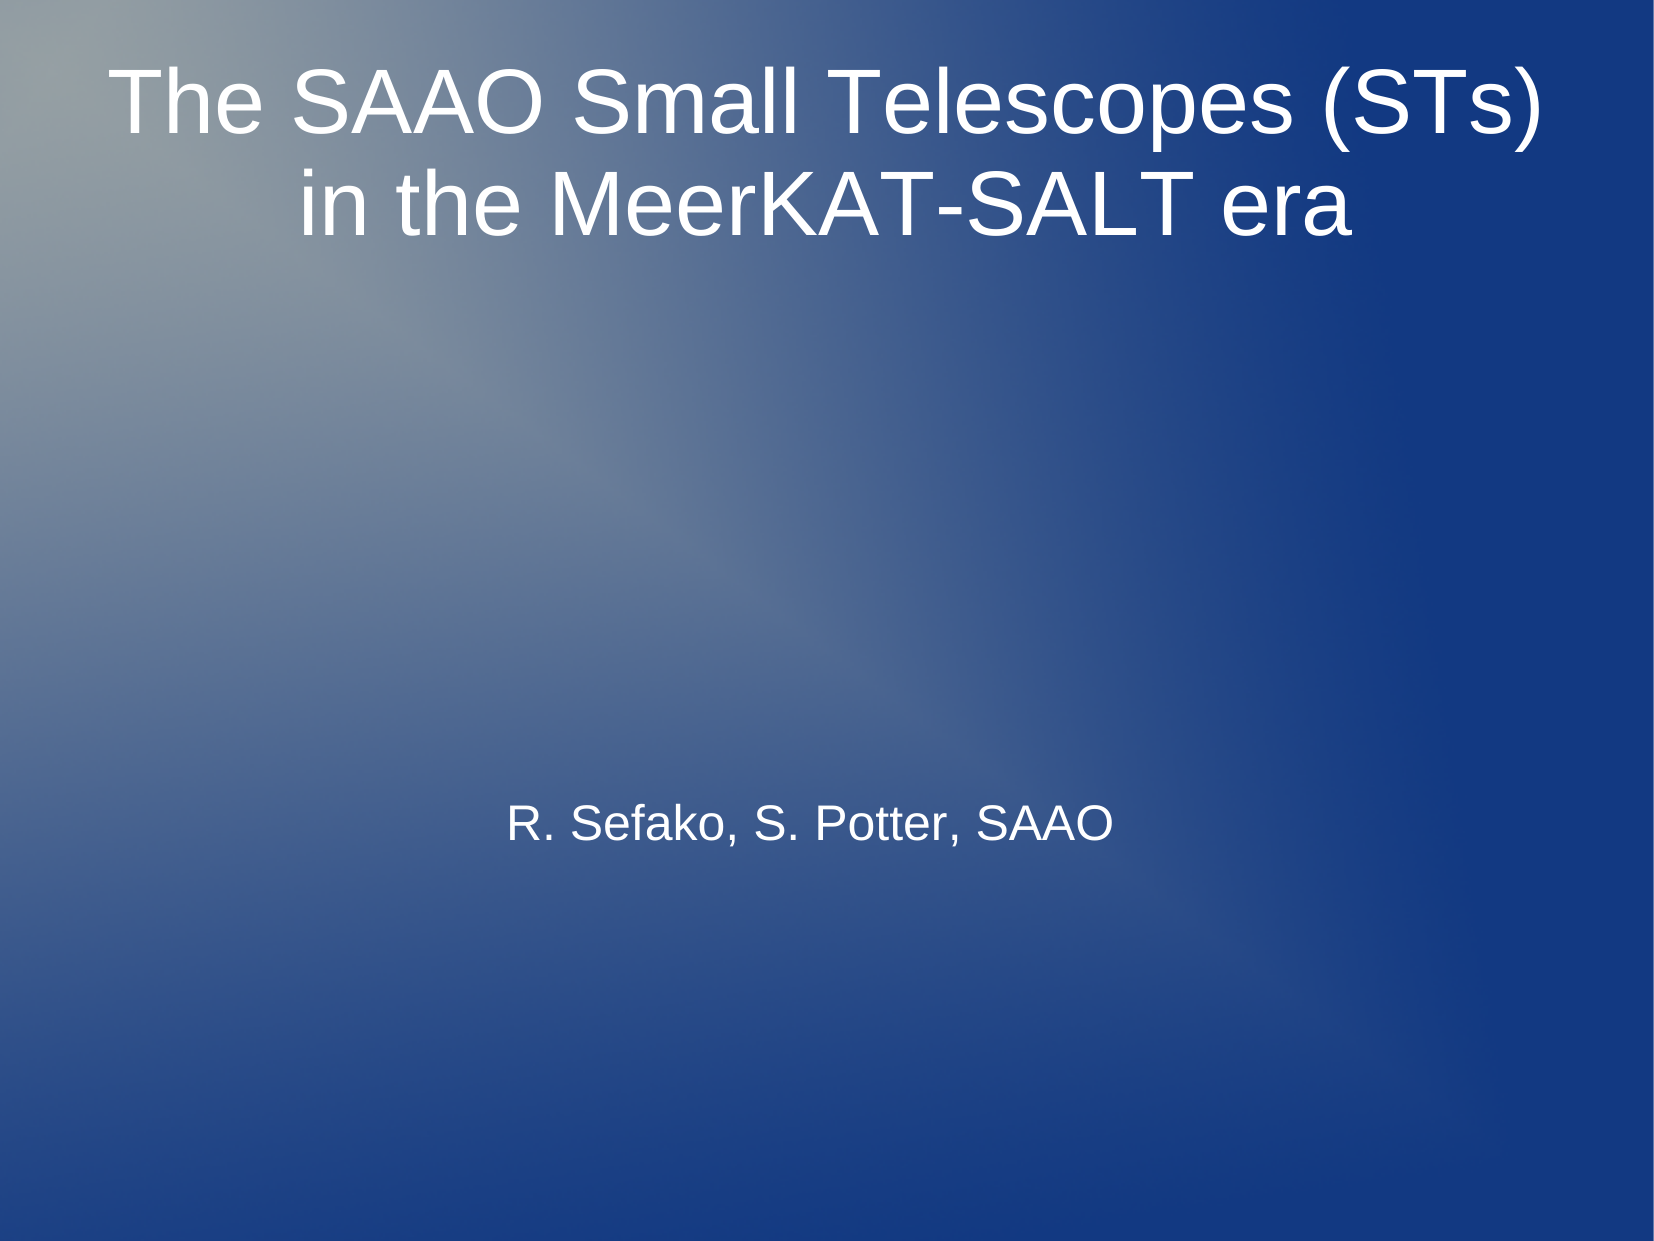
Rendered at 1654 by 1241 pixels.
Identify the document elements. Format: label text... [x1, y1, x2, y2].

title The SAAO Small Telescopes (STs) in the MeerKAT-SALT era [82, 49, 1571, 257]
picture [0, 0, 1654, 1241]
subtitle R. Sefako, S. Potter, SAAO [82, 290, 1571, 1010]
